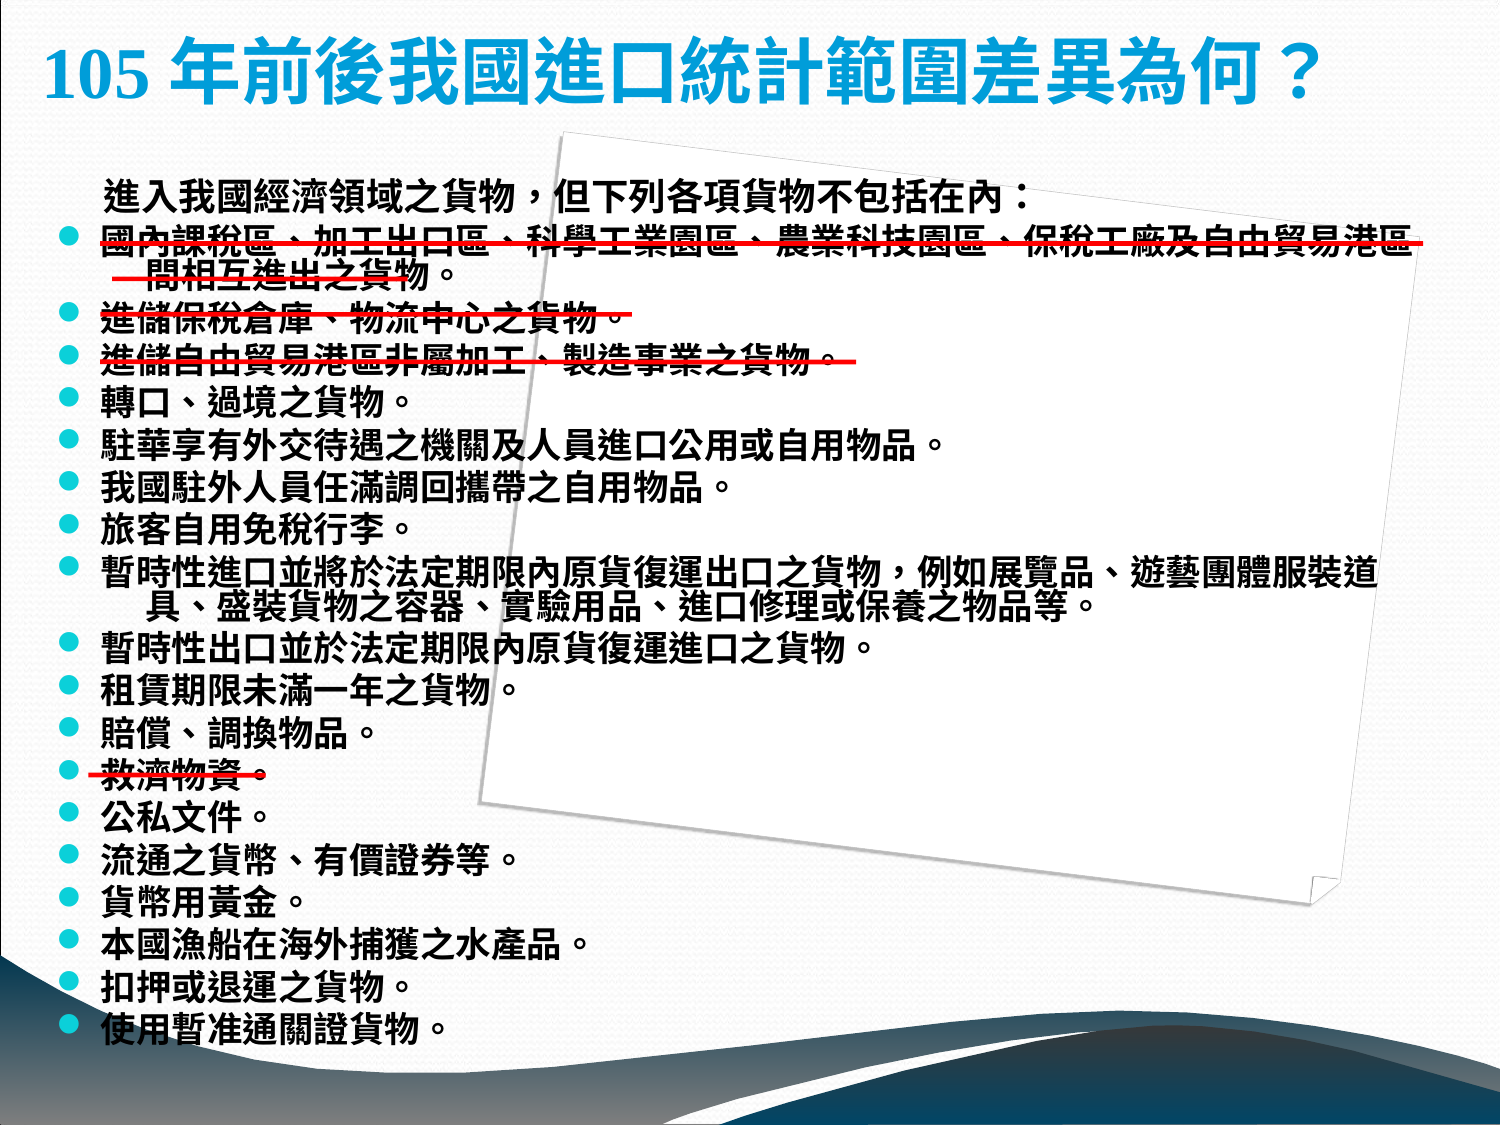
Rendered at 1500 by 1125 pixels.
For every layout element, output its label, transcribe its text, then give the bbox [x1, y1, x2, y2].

title 105年前後我國進口統計範圍差異為何？ [41, 0, 1377, 114]
list 國內課稅區、加工出口區、科學工業園區、農業科技園區、保稅工廠及自由貿易港區間相互進出之貨物。 進儲保稅倉庫、物流中心之貨物。 進儲自由貿易港區非屬加工、製造事業之貨物。 轉口、過境之貨物。 駐華享有外交待遇之機關及人員進口公用或自用物品。 我國駐外人員任滿調回攜帶之自用物品。 旅客自用免稅行李。 暫時性進口並將於法定期限內原貨復運出口之貨物，例如展覽品、遊藝團體服裝道具、盛裝貨物之容器、實驗用品、進口修理或保養之物品等。 暫時性出口並於法定期限內原貨復運進口之貨物。 租賃期限未滿一年之貨物。 賠償、調換物品。 救濟物資。 公私文件。 流通之貨幣、有價證券等。 貨幣用黃金。 本國漁船在海外捕獲之水產品。 扣押或退運之貨物。 使用暫准通關證貨物。 [41, 220, 1453, 1087]
text_box 進入我國經濟領域之貨物，但下列各項貨物不包括在內： [88, 165, 1186, 226]
